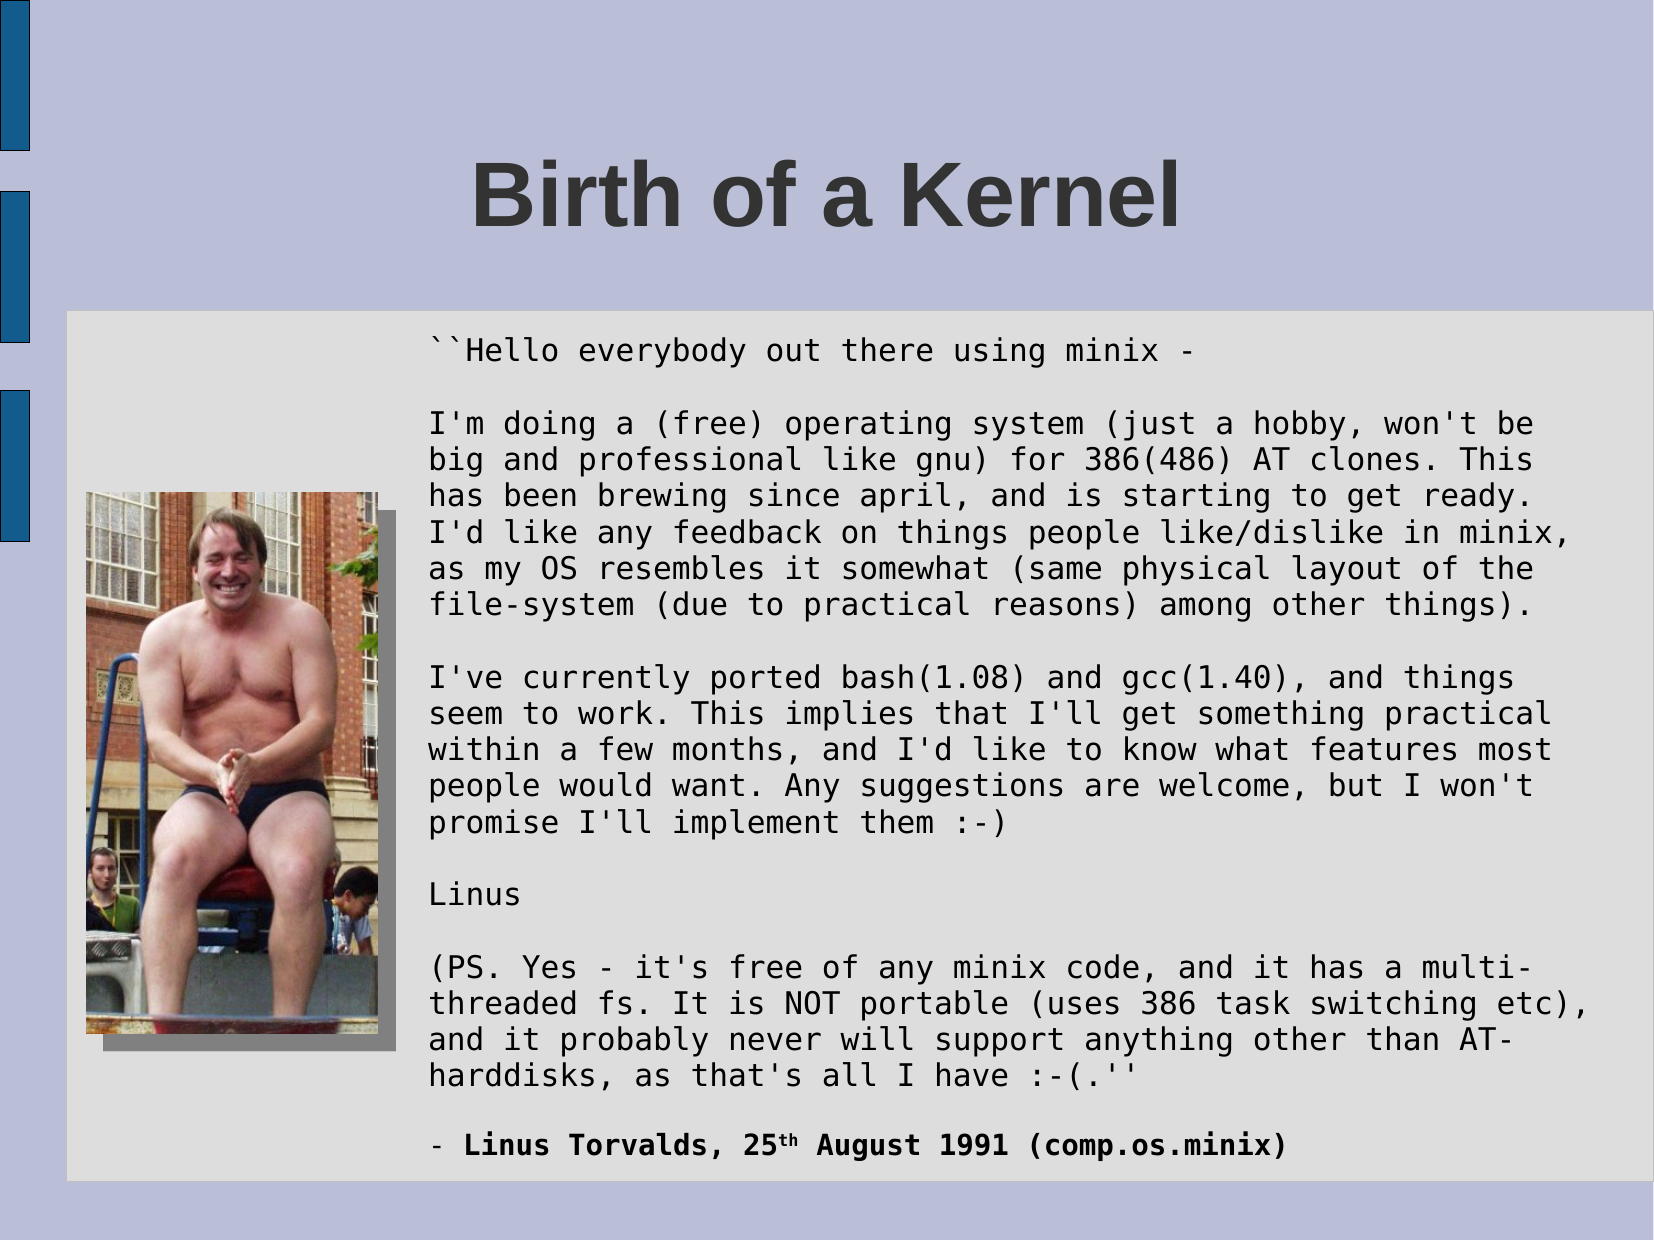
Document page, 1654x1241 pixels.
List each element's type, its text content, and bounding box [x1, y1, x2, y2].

picture [86, 492, 378, 1034]
title Birth of a Kernel [121, 91, 1534, 299]
text_box ``Hello everybody out there using minix - I'm doing a (free) operating system (just a hobby, won't be big and professional like gnu) for 386(486) AT clones. This has been brewing since april, and is starting to get ready. I'd like any feedback on things people like/dislike in minix, as my OS resembles it somewhat (same physical layout of the file-system (due to practical reasons) among other things). I've currently ported bash(1.08) and gcc(1.40), and things seem to work. This implies that I'll get something practical within a few months, and I'd like to know what features most people would want. Any suggestions are welcome, but I won't promise I'll implement them :-) Linus (PS. Yes - it's free of any minix code, and it has a multi-threaded fs. It is NOT portable (uses 386 task switching etc), and it probably never will support anything other than AT-harddisks, as that's all I have :-(.'' - Linus Torvalds, 25th August 1991 (comp.os.minix) [413, 325, 1625, 1215]
